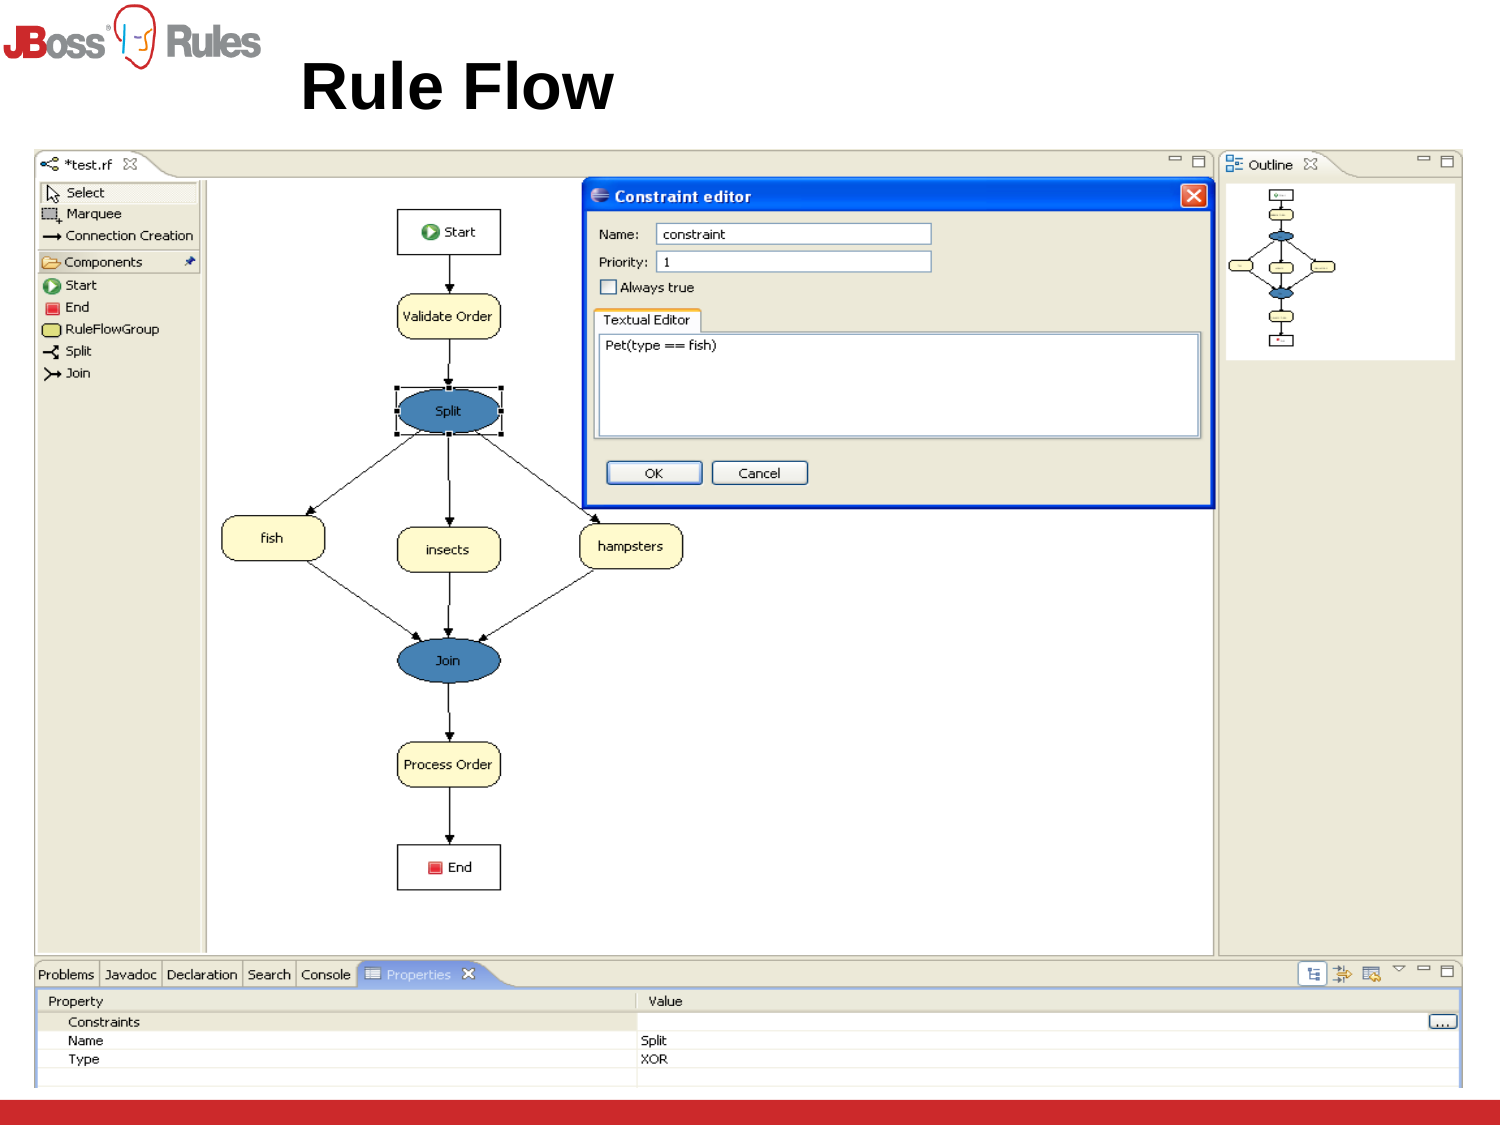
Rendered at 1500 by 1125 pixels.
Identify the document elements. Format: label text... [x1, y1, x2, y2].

picture [0, 0, 266, 73]
title Rule Flow [300, 37, 1013, 136]
picture [34, 149, 1463, 1088]
